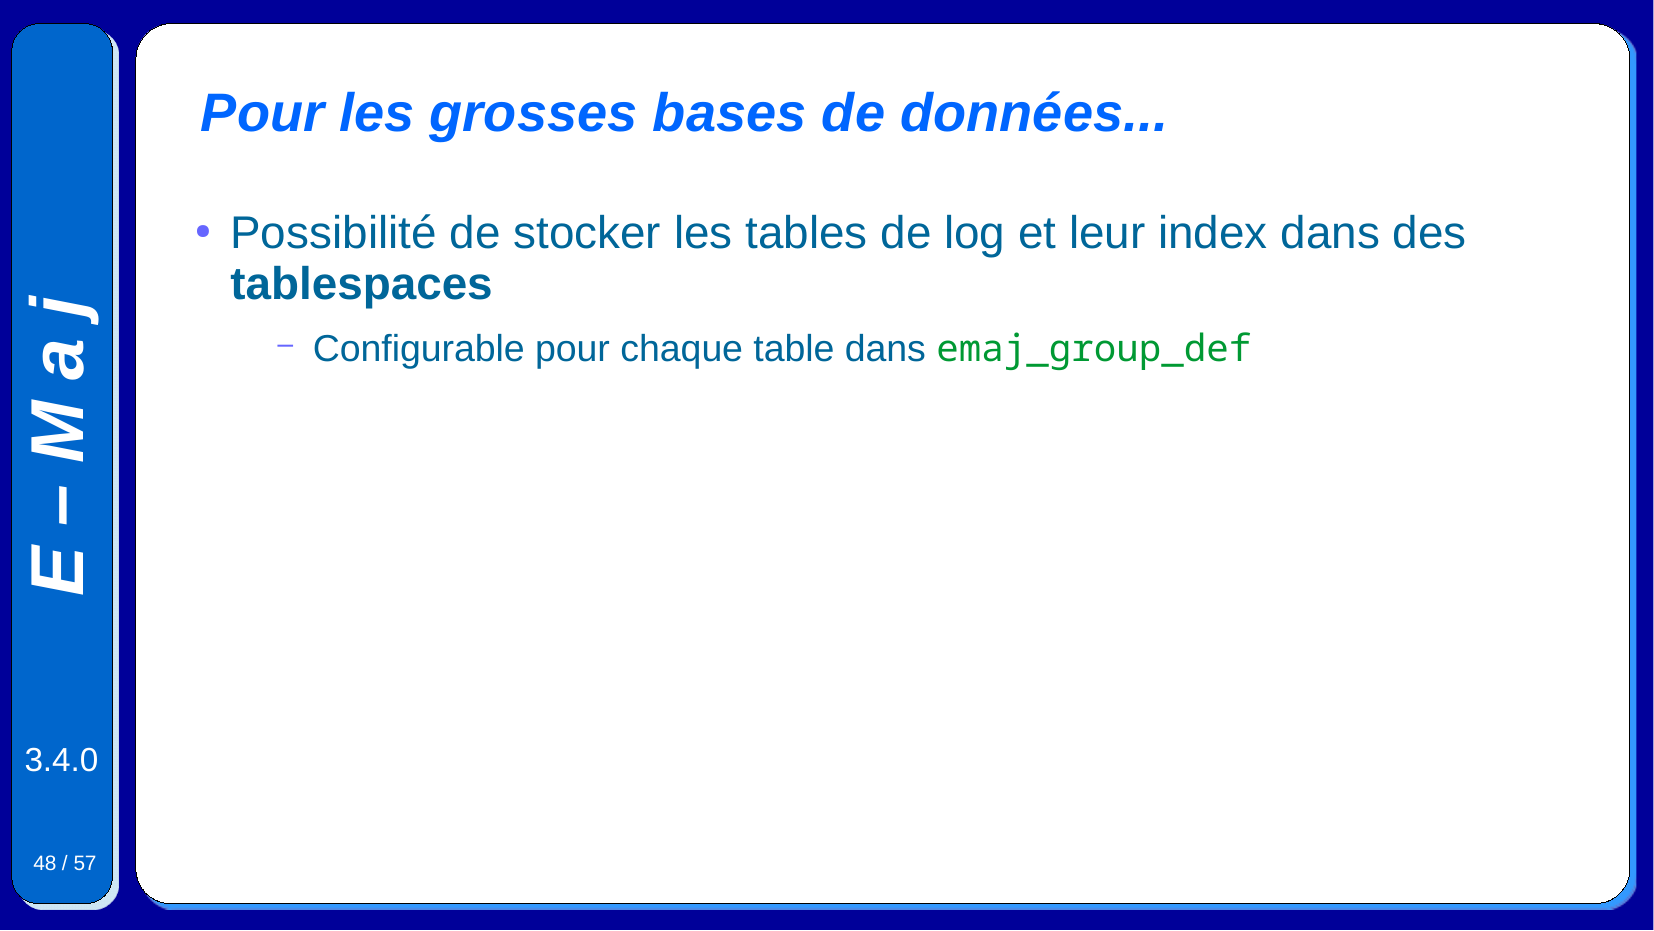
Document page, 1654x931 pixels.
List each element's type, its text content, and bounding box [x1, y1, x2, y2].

list Possibilité de stocker les tables de log et leur index dans des tablespaces Configurable pour chaque table dans emaj_group_def [177, 206, 1587, 827]
title Pour les grosses bases de données... [200, 34, 1575, 191]
